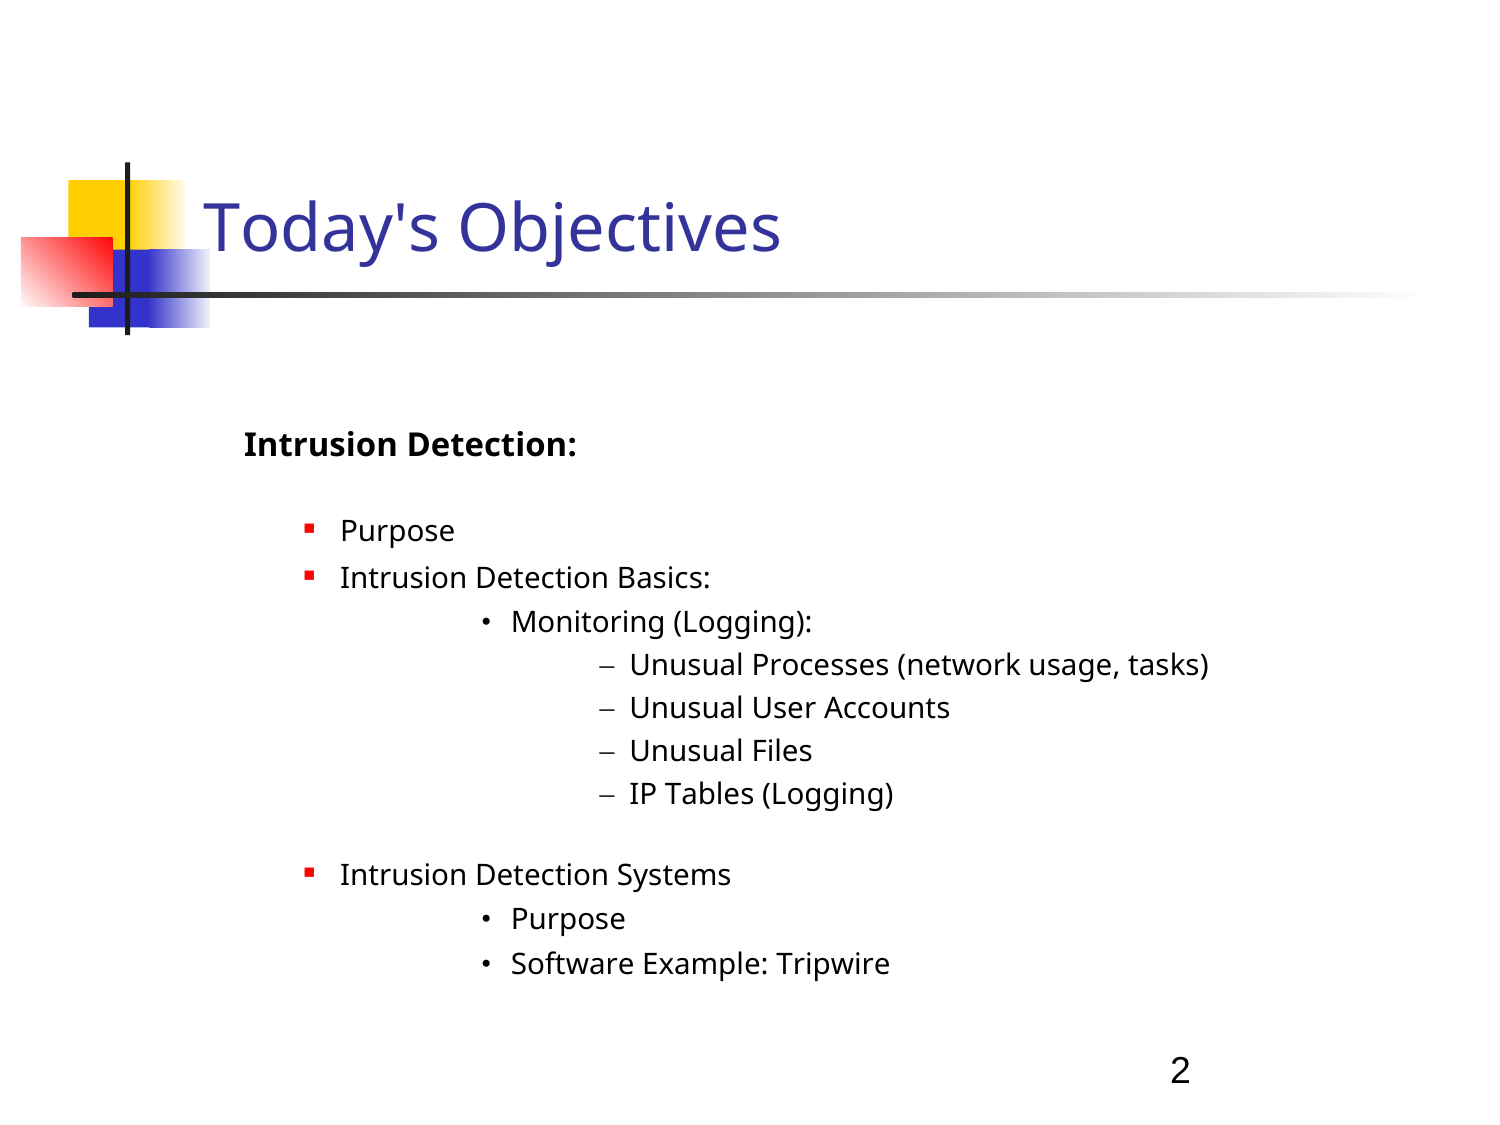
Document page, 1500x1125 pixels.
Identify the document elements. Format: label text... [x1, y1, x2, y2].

title Today's Objectives [188, 35, 1468, 276]
list Intrusion Detection: Purpose Intrusion Detection Basics: Monitoring (Logging): Unusual Processes (network usage, tasks) Unusual User Accounts Unusual Files IP Tables (Logging) Intrusion Detection Systems Purpose Software Example: Tripwire [229, 365, 1434, 1034]
